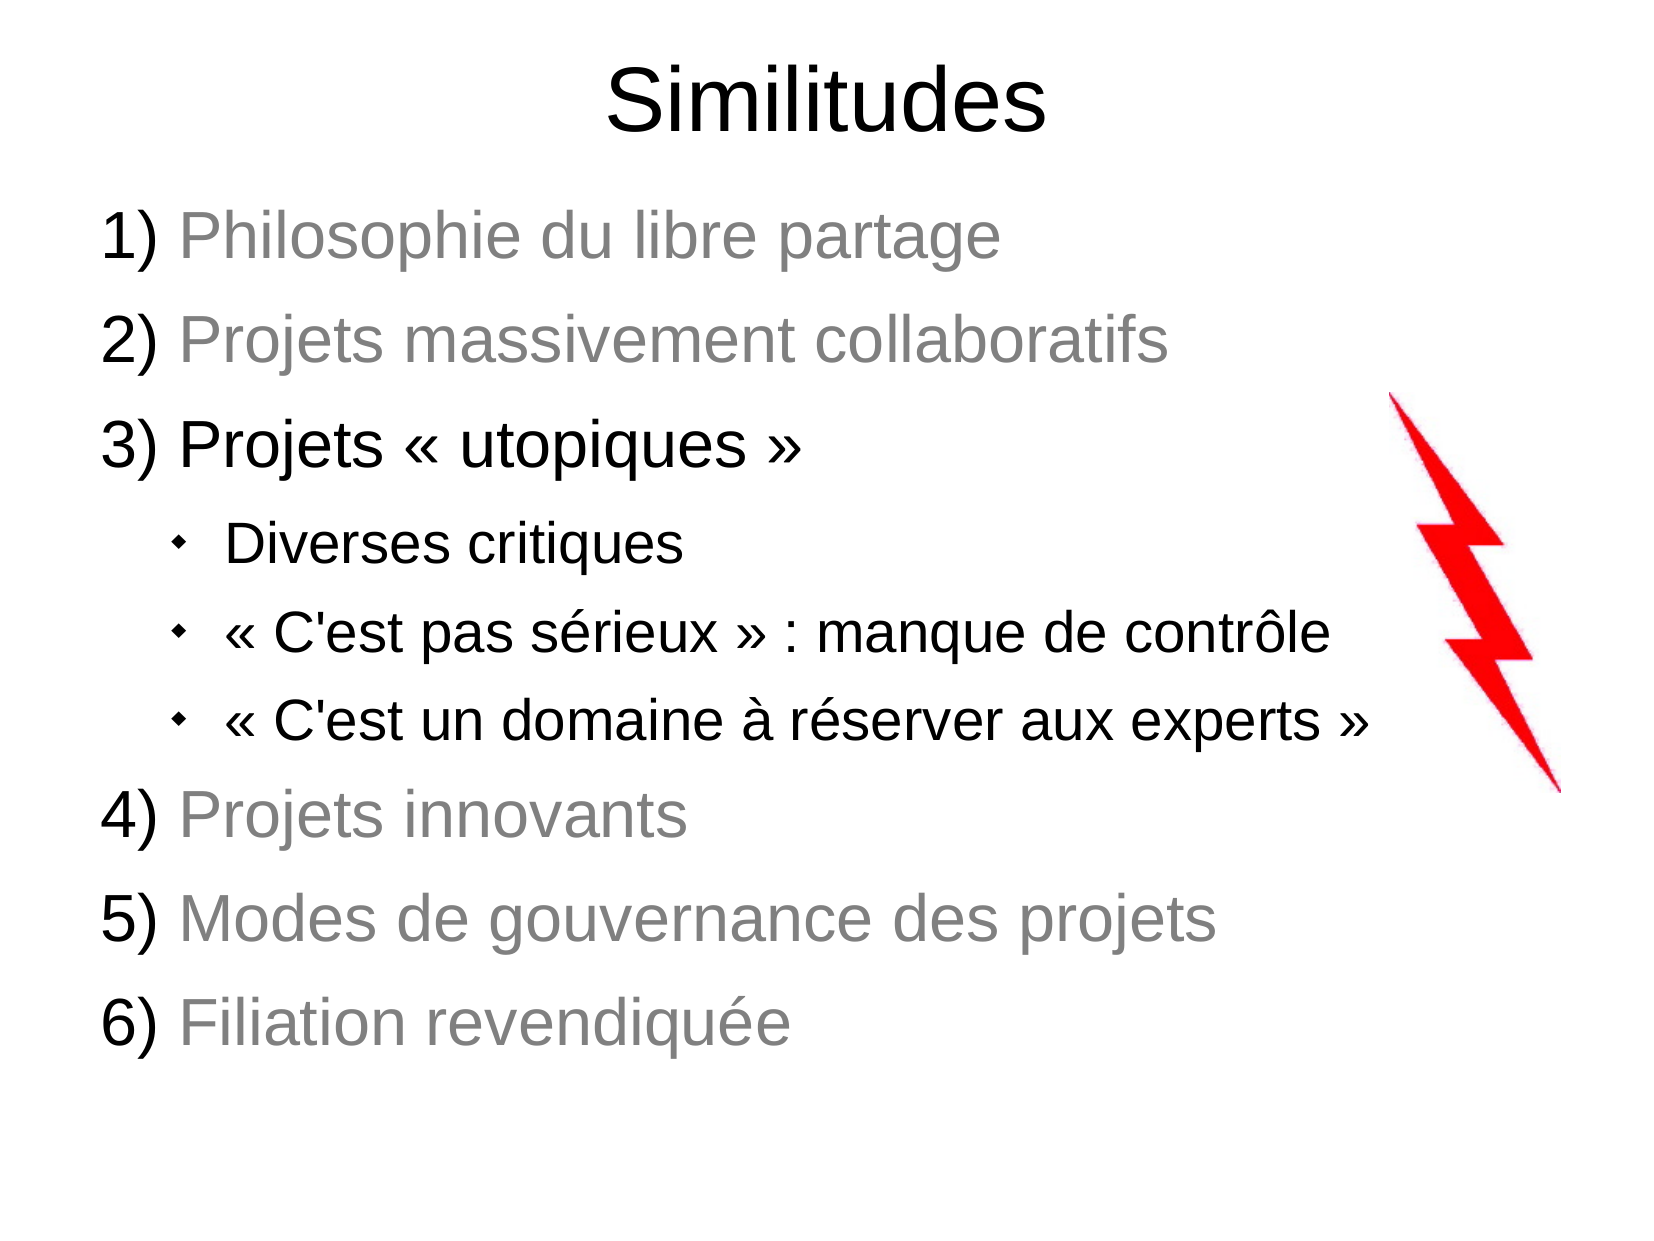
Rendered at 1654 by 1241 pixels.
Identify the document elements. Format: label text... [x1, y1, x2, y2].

list Philosophie du libre partage Projets massivement collaboratifs Projets « utopiques » Diverses critiques « C'est pas sérieux » : manque de contrôle « C'est un domaine à réserver aux experts » Projets innovants Modes de gouvernance des projets Filiation revendiquée [82, 198, 1538, 1188]
title Similitudes [82, 48, 1571, 152]
picture [1389, 392, 1561, 793]
